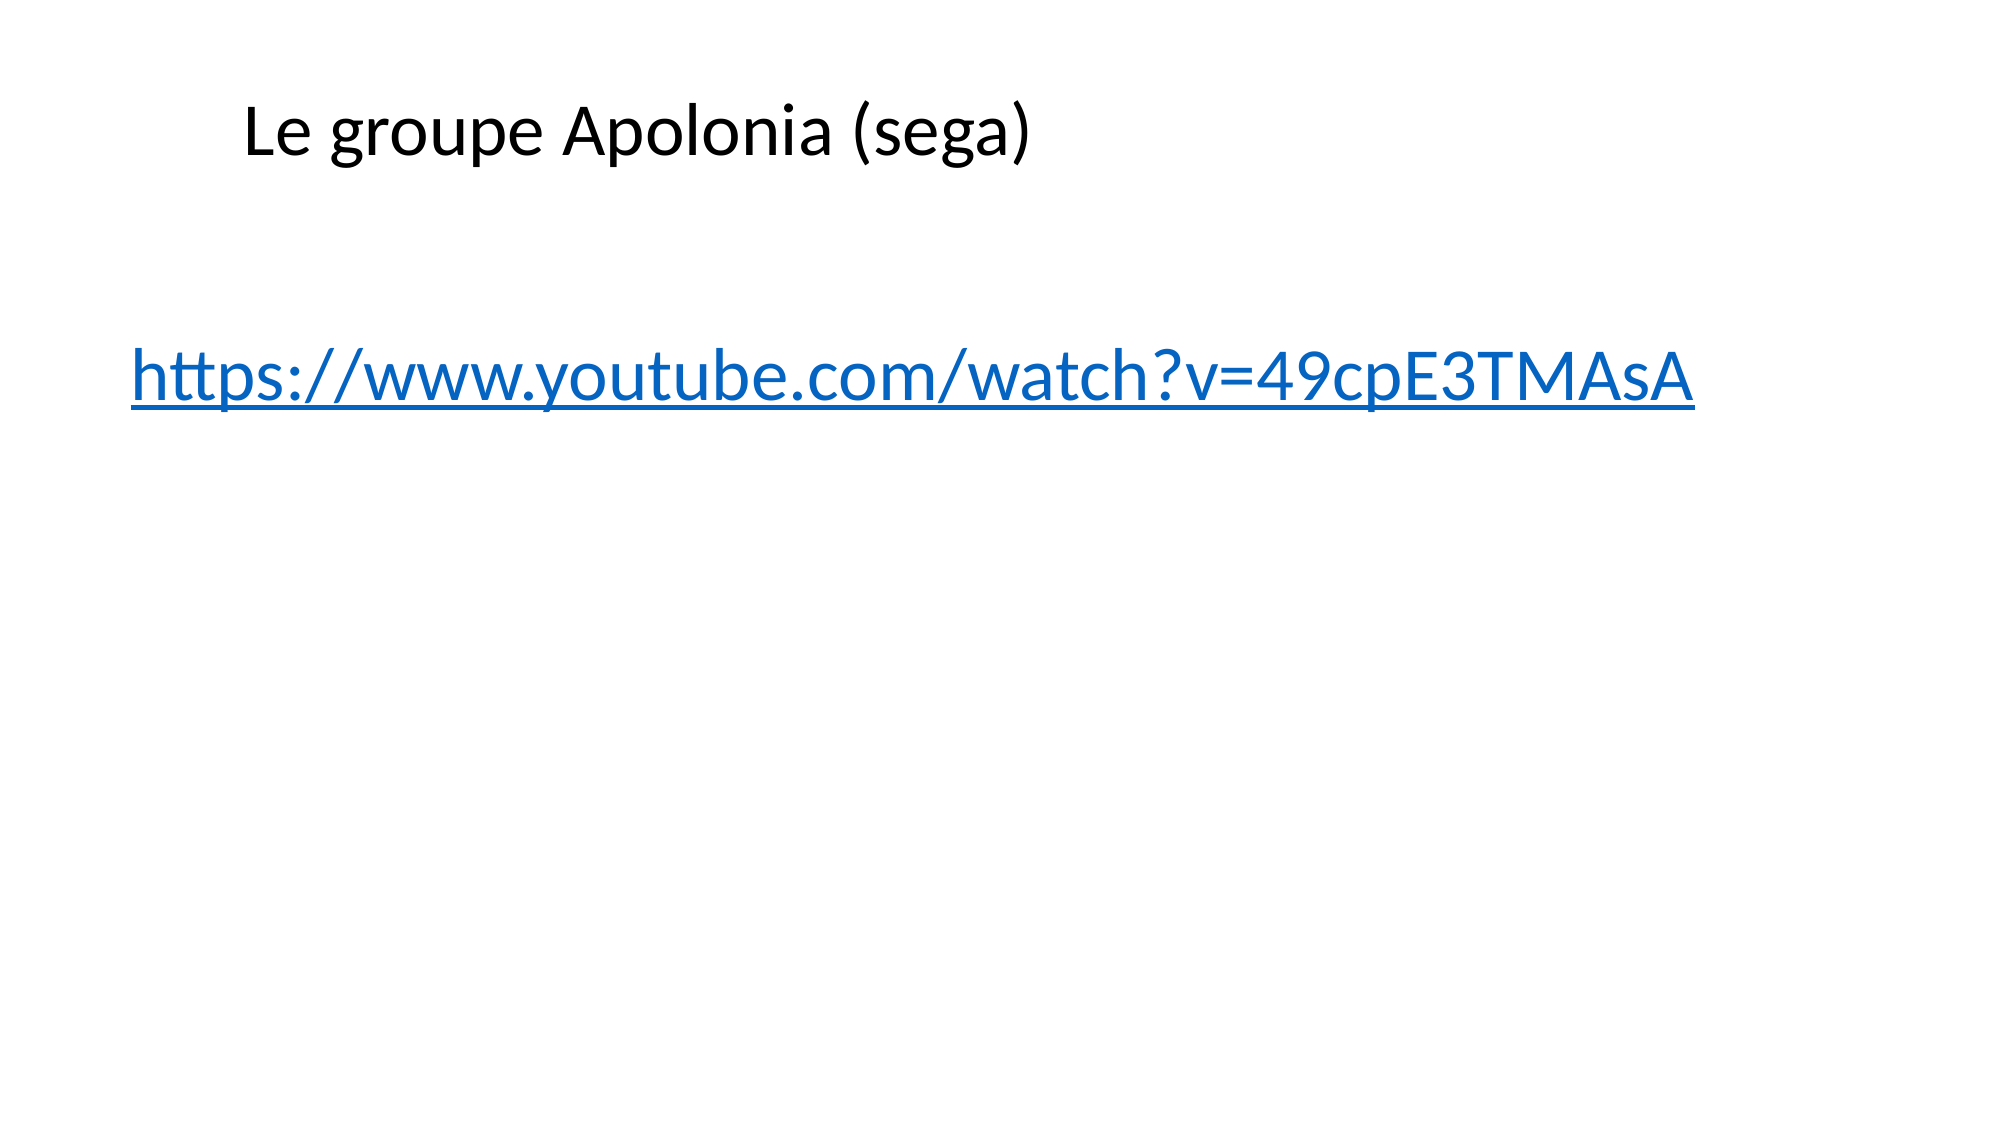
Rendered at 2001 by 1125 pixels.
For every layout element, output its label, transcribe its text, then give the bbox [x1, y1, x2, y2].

text_box Le groupe Apolonia (sega) [228, 92, 1811, 197]
text_box https://www.youtube.com/watch?v=49cpE3TMAsA [115, 210, 1924, 543]
